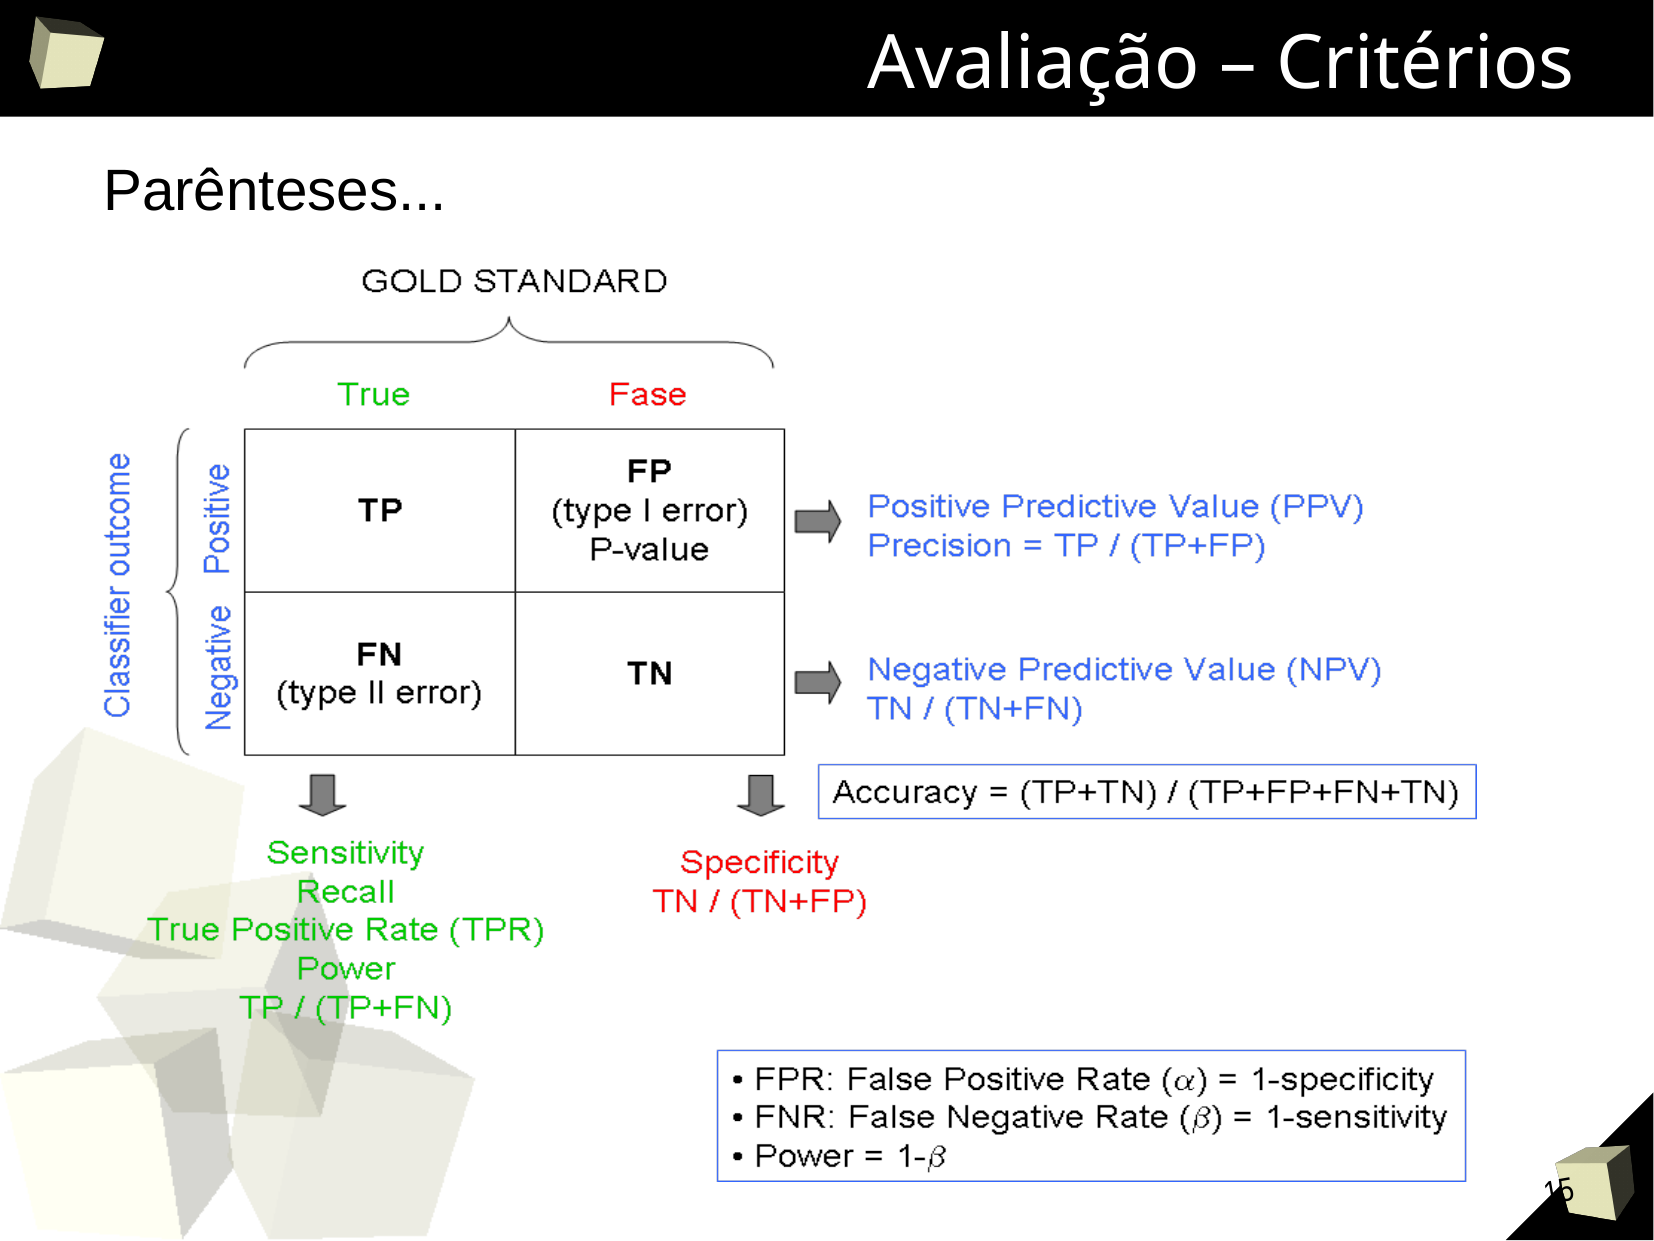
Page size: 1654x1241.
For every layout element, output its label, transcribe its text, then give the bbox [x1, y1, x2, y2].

picture [0, 256, 1477, 1241]
text_box Parênteses... [88, 149, 463, 230]
title Avaliação – Critérios [118, 0, 1595, 119]
